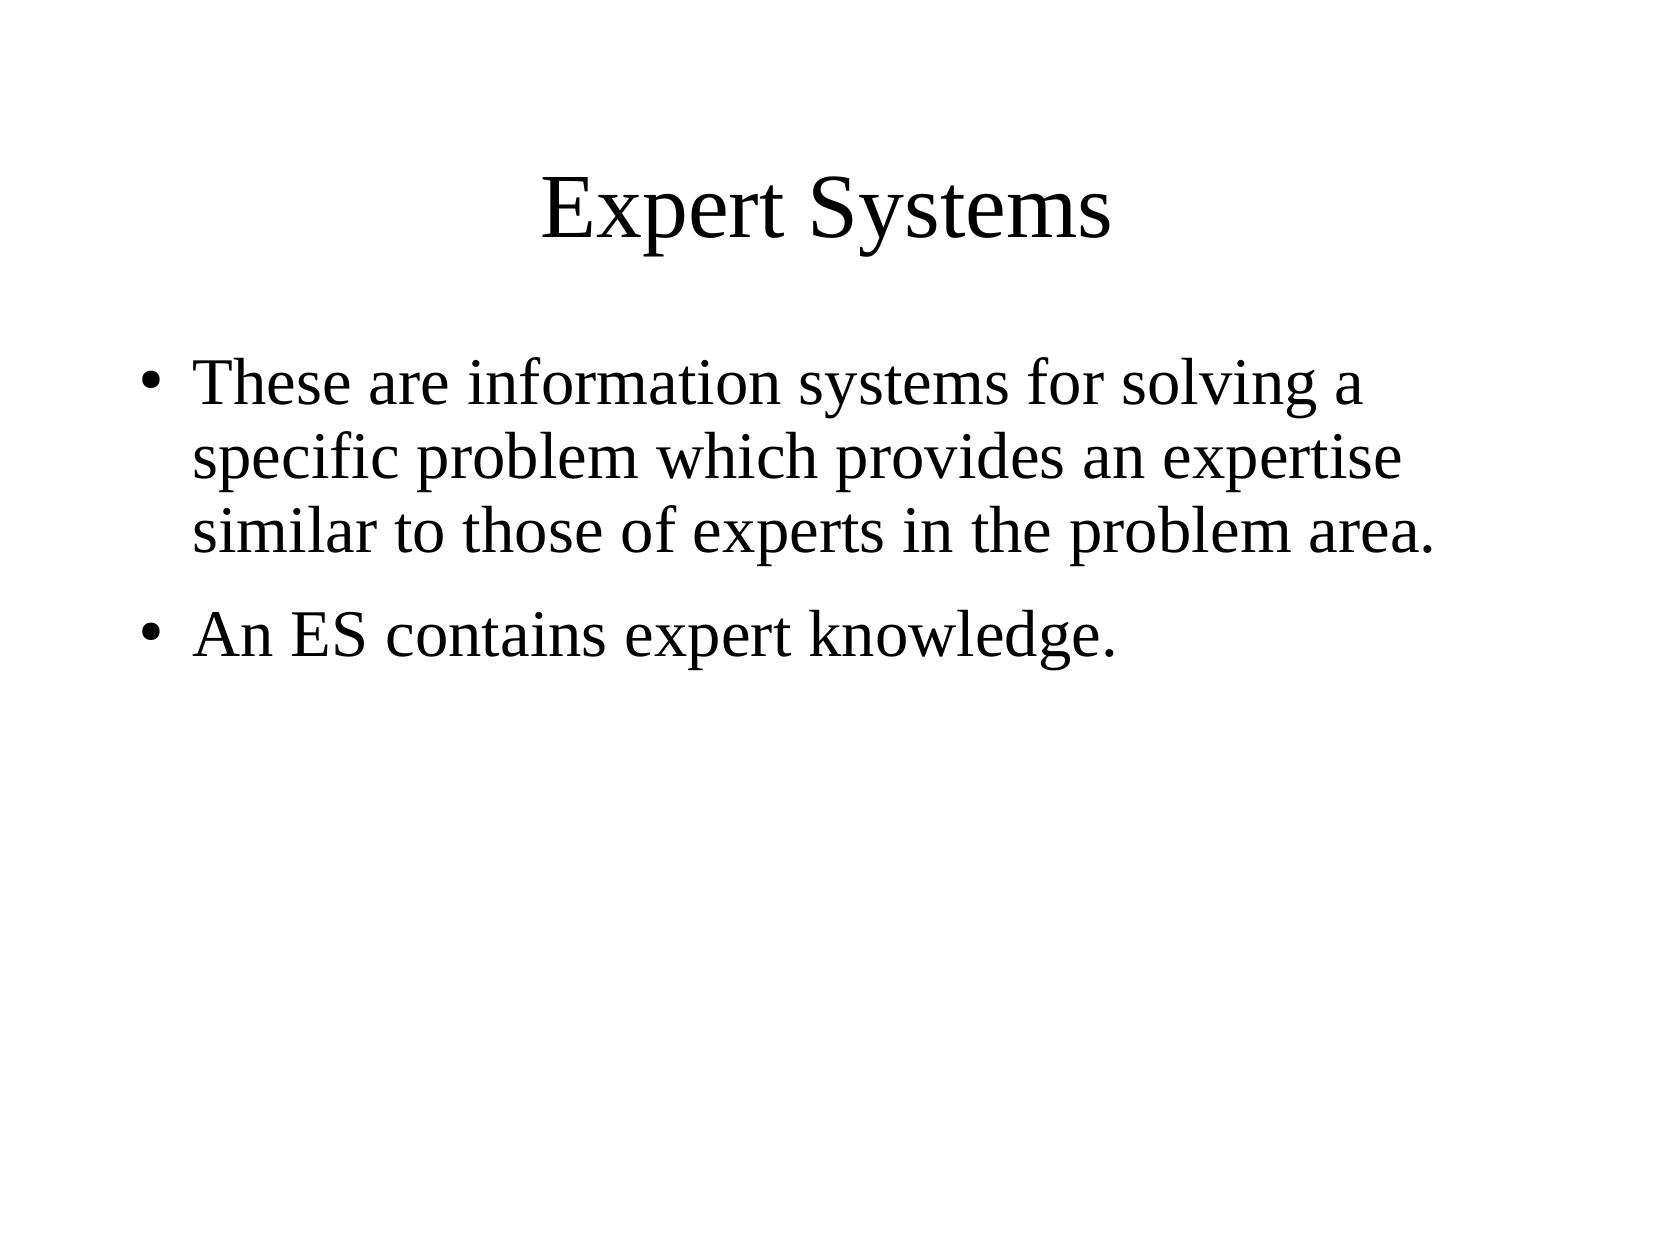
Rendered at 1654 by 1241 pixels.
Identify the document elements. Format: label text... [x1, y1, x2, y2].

list These are information systems for solving a specific problem which provides an expertise similar to those of experts in the problem area. An ES contains expert knowledge. [121, 344, 1534, 1127]
title Expert Systems [121, 102, 1534, 311]
